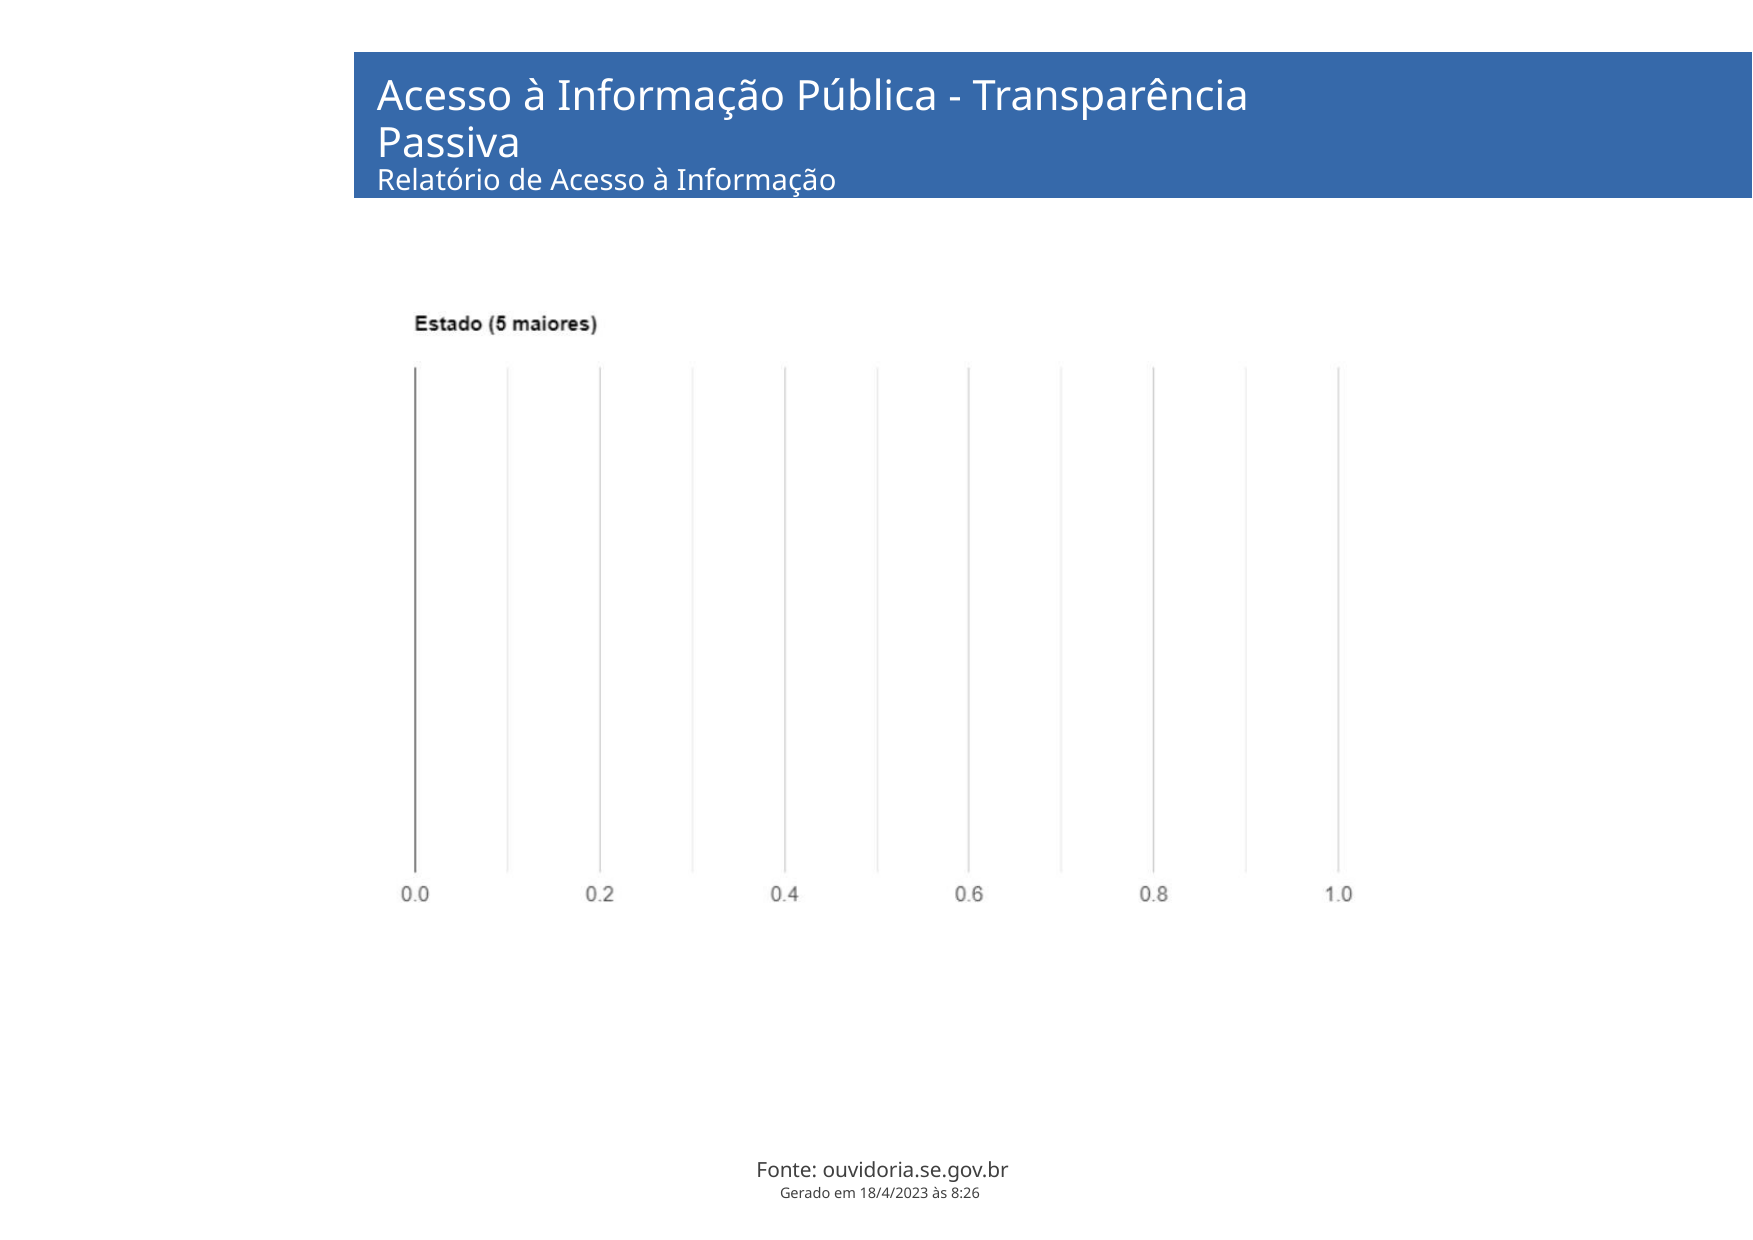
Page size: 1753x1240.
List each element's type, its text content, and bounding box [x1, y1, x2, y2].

text_box Acesso à Informação Pública - Transparência Passiva Relatório de Acesso à Informação EMSETURMarço a Março de 2023 [376, 72, 1403, 228]
text_box [155, 211, 1599, 1028]
text_box [354, 52, 1752, 198]
text_box Fonte: ouvidoria.se.gov.br [756, 1158, 1023, 1182]
text_box Gerado em 18/4/2023 às 8:26 [780, 1184, 999, 1202]
